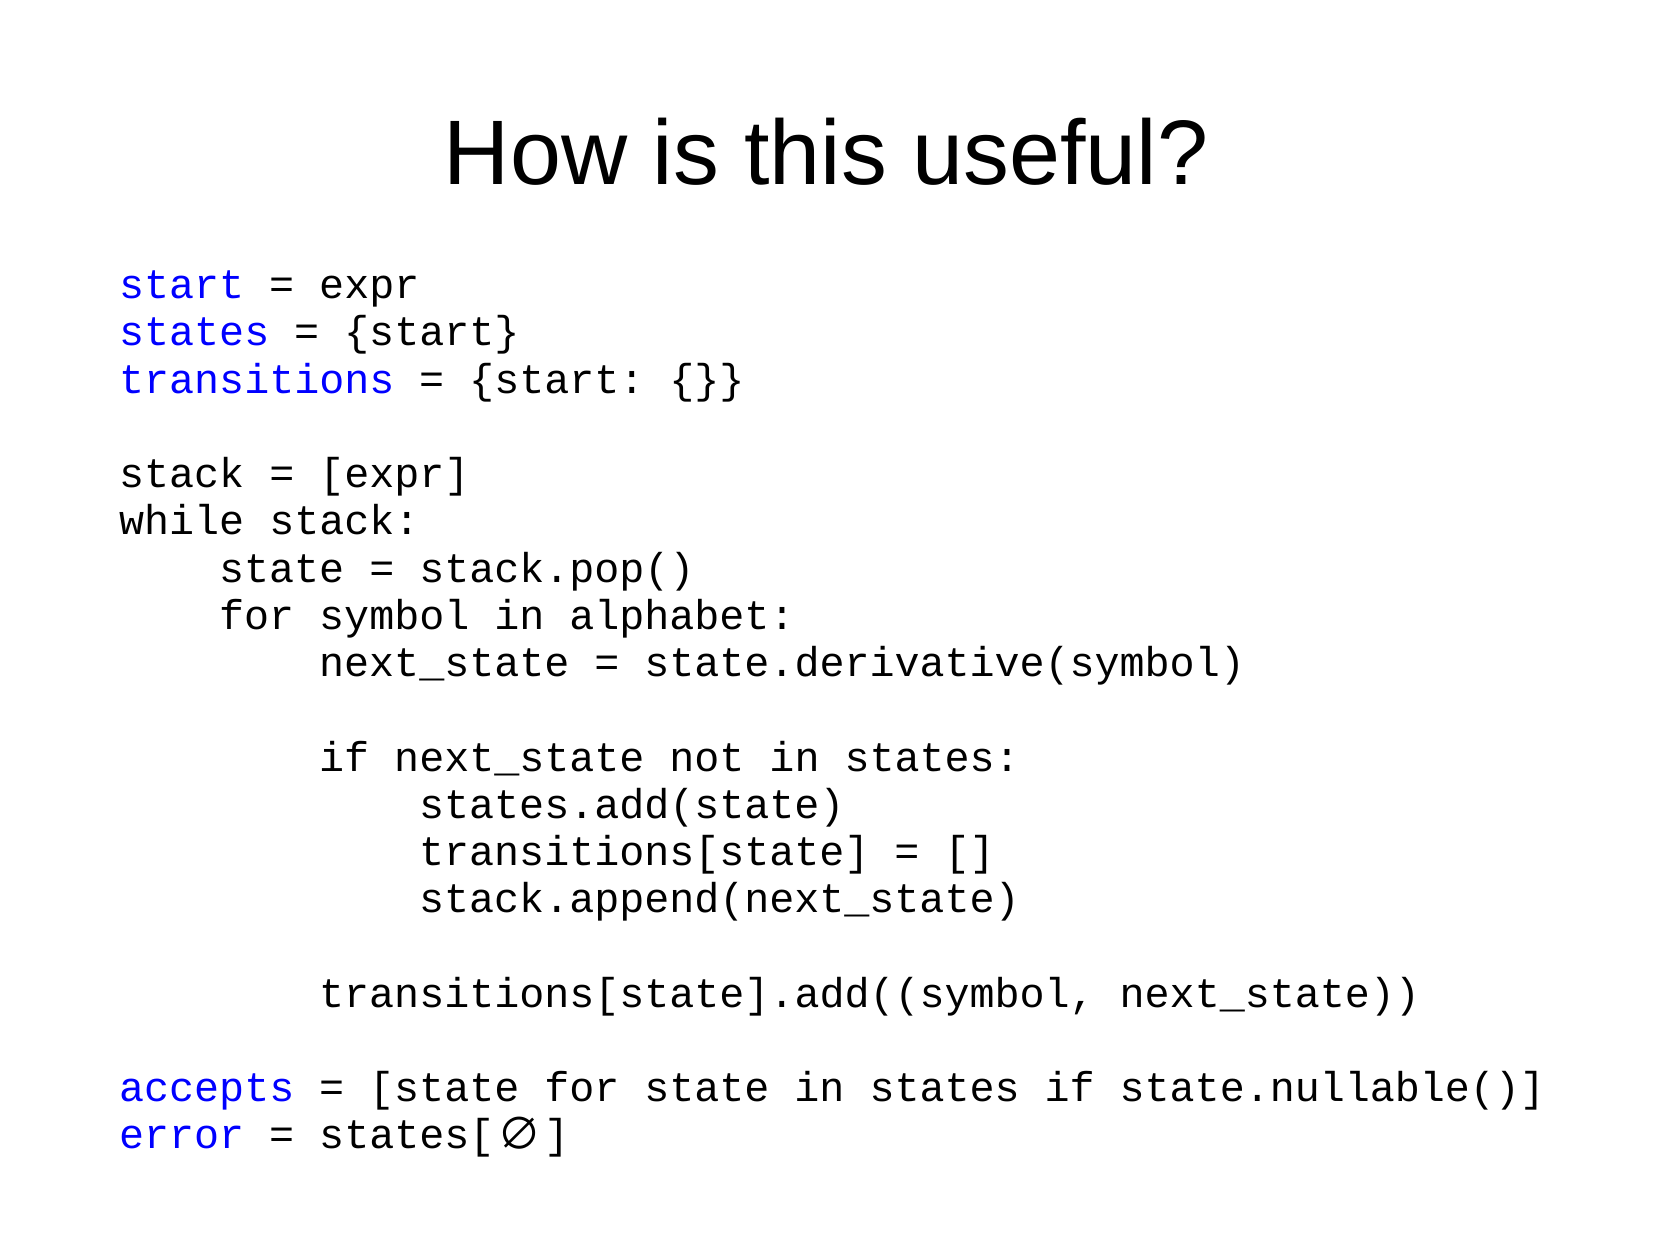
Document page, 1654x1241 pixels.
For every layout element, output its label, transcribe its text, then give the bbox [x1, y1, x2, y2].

title How is this useful? [82, 49, 1571, 257]
text_box start = expr states = {start} transitions = {start: {}} stack = [expr] while stack: state = stack.pop() for symbol in alphabet: next_state = state.derivative(symbol) if next_state not in states: states.add(state) transitions[state] = [] stack.append(next_state) transitions[state].add((symbol, next_state)) accepts = [state for state in states if state.nullable()] error = states[∅] [104, 256, 1560, 1169]
